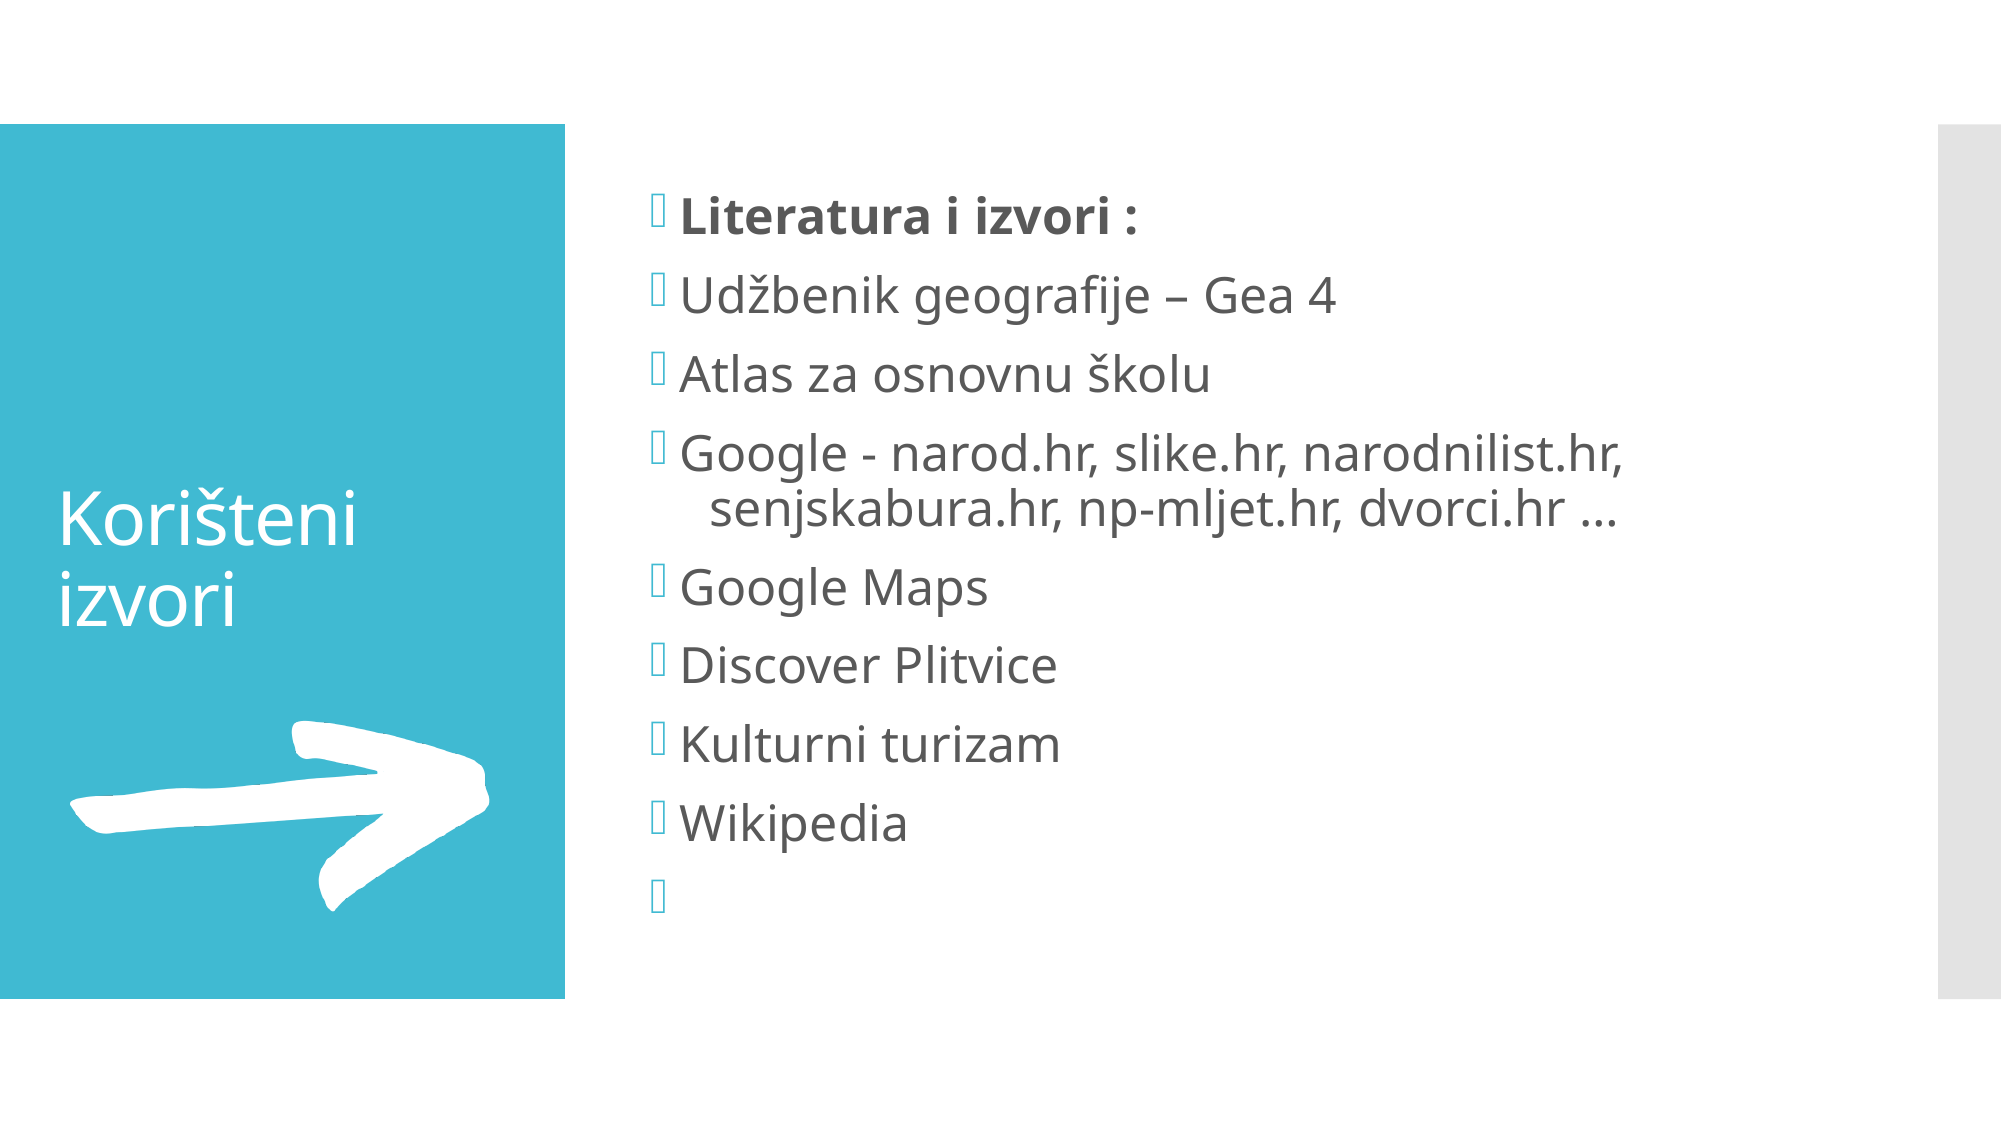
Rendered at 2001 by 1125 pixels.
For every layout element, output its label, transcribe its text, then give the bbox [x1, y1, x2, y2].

list Literatura i izvori : Udžbenik geografije – Gea 4 Atlas za osnovnu školu Google - narod.hr, slike.hr, narodnilist.hr, senjskabura.hr, np-mljet.hr, dvorci.hr … Google Maps Discover Plitvice Kulturni turizam Wikipedia [634, 141, 1835, 982]
title Korišteni izvori [41, 184, 526, 671]
picture [26, 671, 526, 940]
